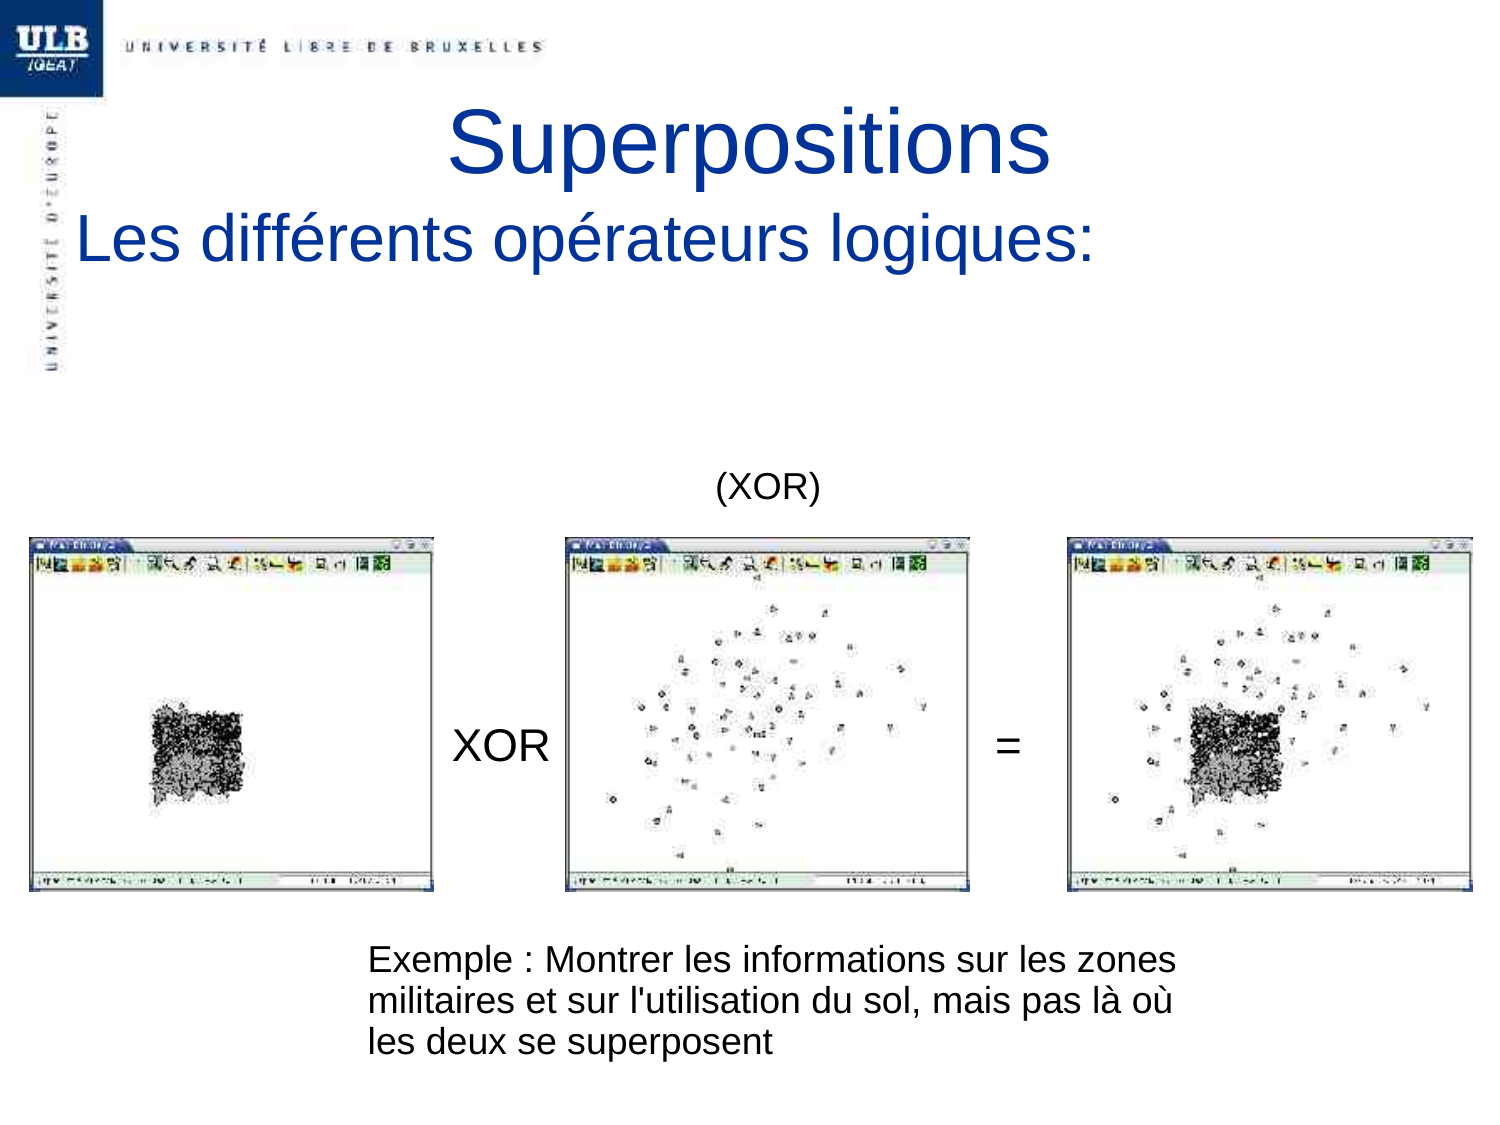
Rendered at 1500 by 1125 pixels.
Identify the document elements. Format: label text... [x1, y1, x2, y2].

text_box Les différents opérateurs logiques: [75, 197, 1425, 379]
text_box Superpositions [75, 28, 1425, 197]
text_box = [980, 714, 1049, 783]
text_box (XOR)‏ [700, 414, 841, 513]
text_box Exemple : Montrer les informations sur les zones militaires et sur l'utilisation du sol, mais pas là où les deux se superposent [352, 932, 1316, 1072]
picture [0, 0, 1500, 1125]
text_box XOR [437, 714, 566, 783]
